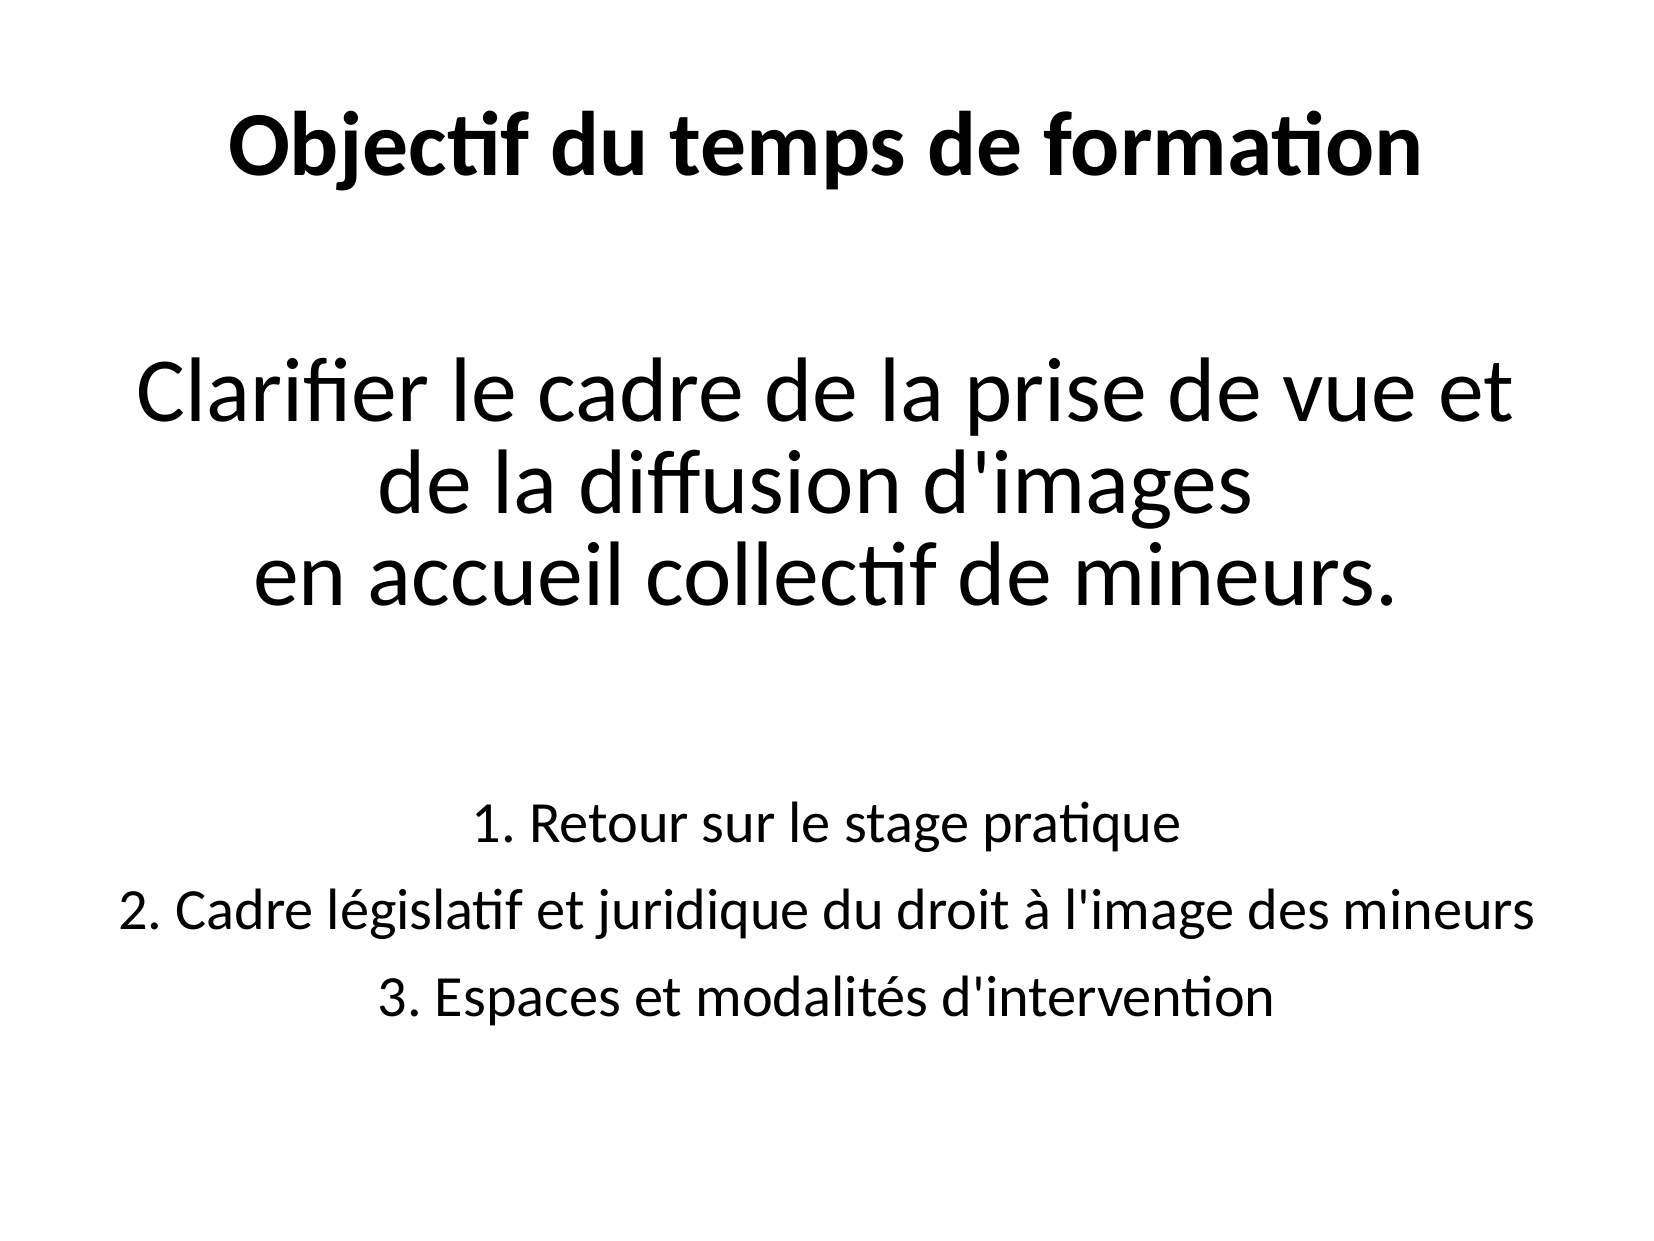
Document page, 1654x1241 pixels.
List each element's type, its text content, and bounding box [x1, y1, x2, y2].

list Clarifier le cadre de la prise de vue et de la diffusion d'images en accueil collectif de mineurs. [82, 248, 1571, 833]
title Objectif du temps de formation [82, 49, 1571, 248]
text_box 1. Retour sur le stage pratique 2. Cadre législatif et juridique du droit à l'image des mineurs 3. Espaces et modalités d'intervention [94, 761, 1560, 1134]
